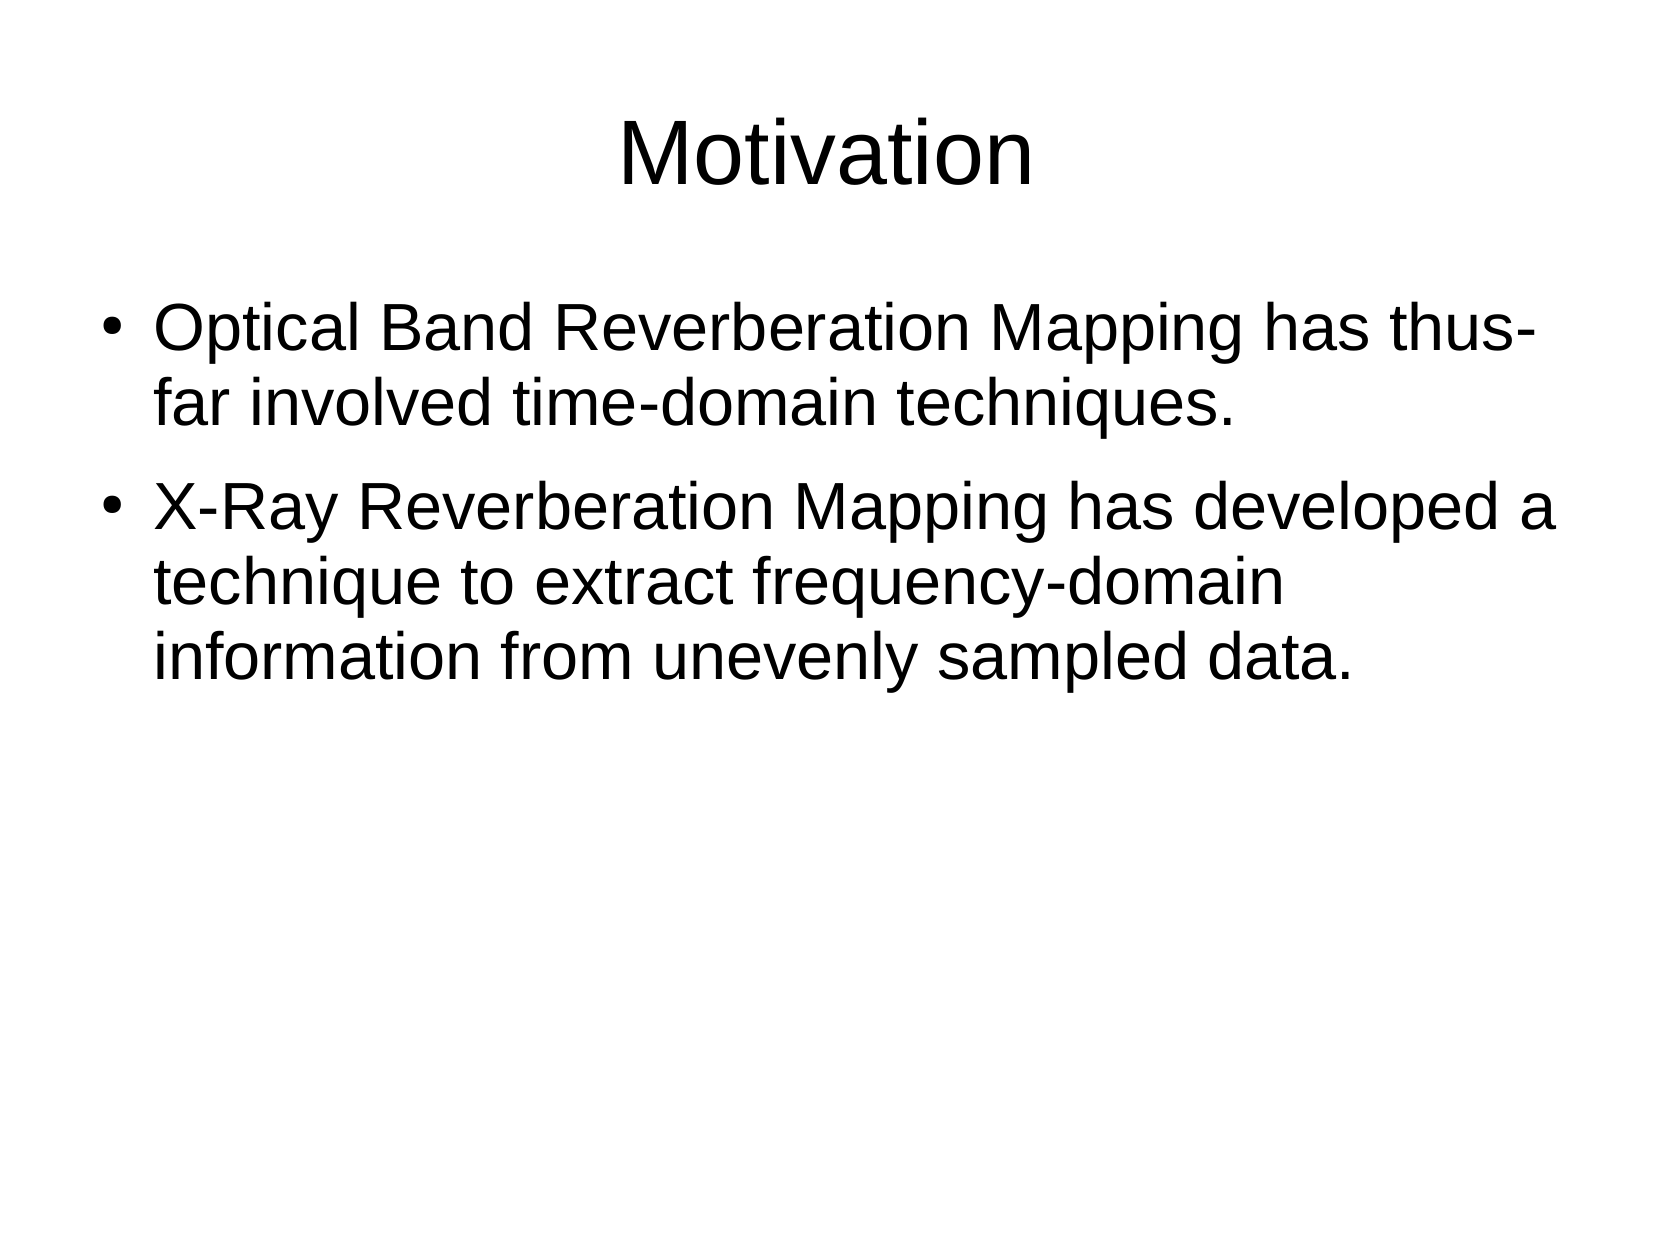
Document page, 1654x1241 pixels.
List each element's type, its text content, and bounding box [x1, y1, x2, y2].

title Motivation [82, 49, 1571, 257]
list Optical Band Reverberation Mapping has thus-far involved time-domain techniques. X-Ray Reverberation Mapping has developed a technique to extract frequency-domain information from unevenly sampled data. [82, 290, 1571, 1010]
